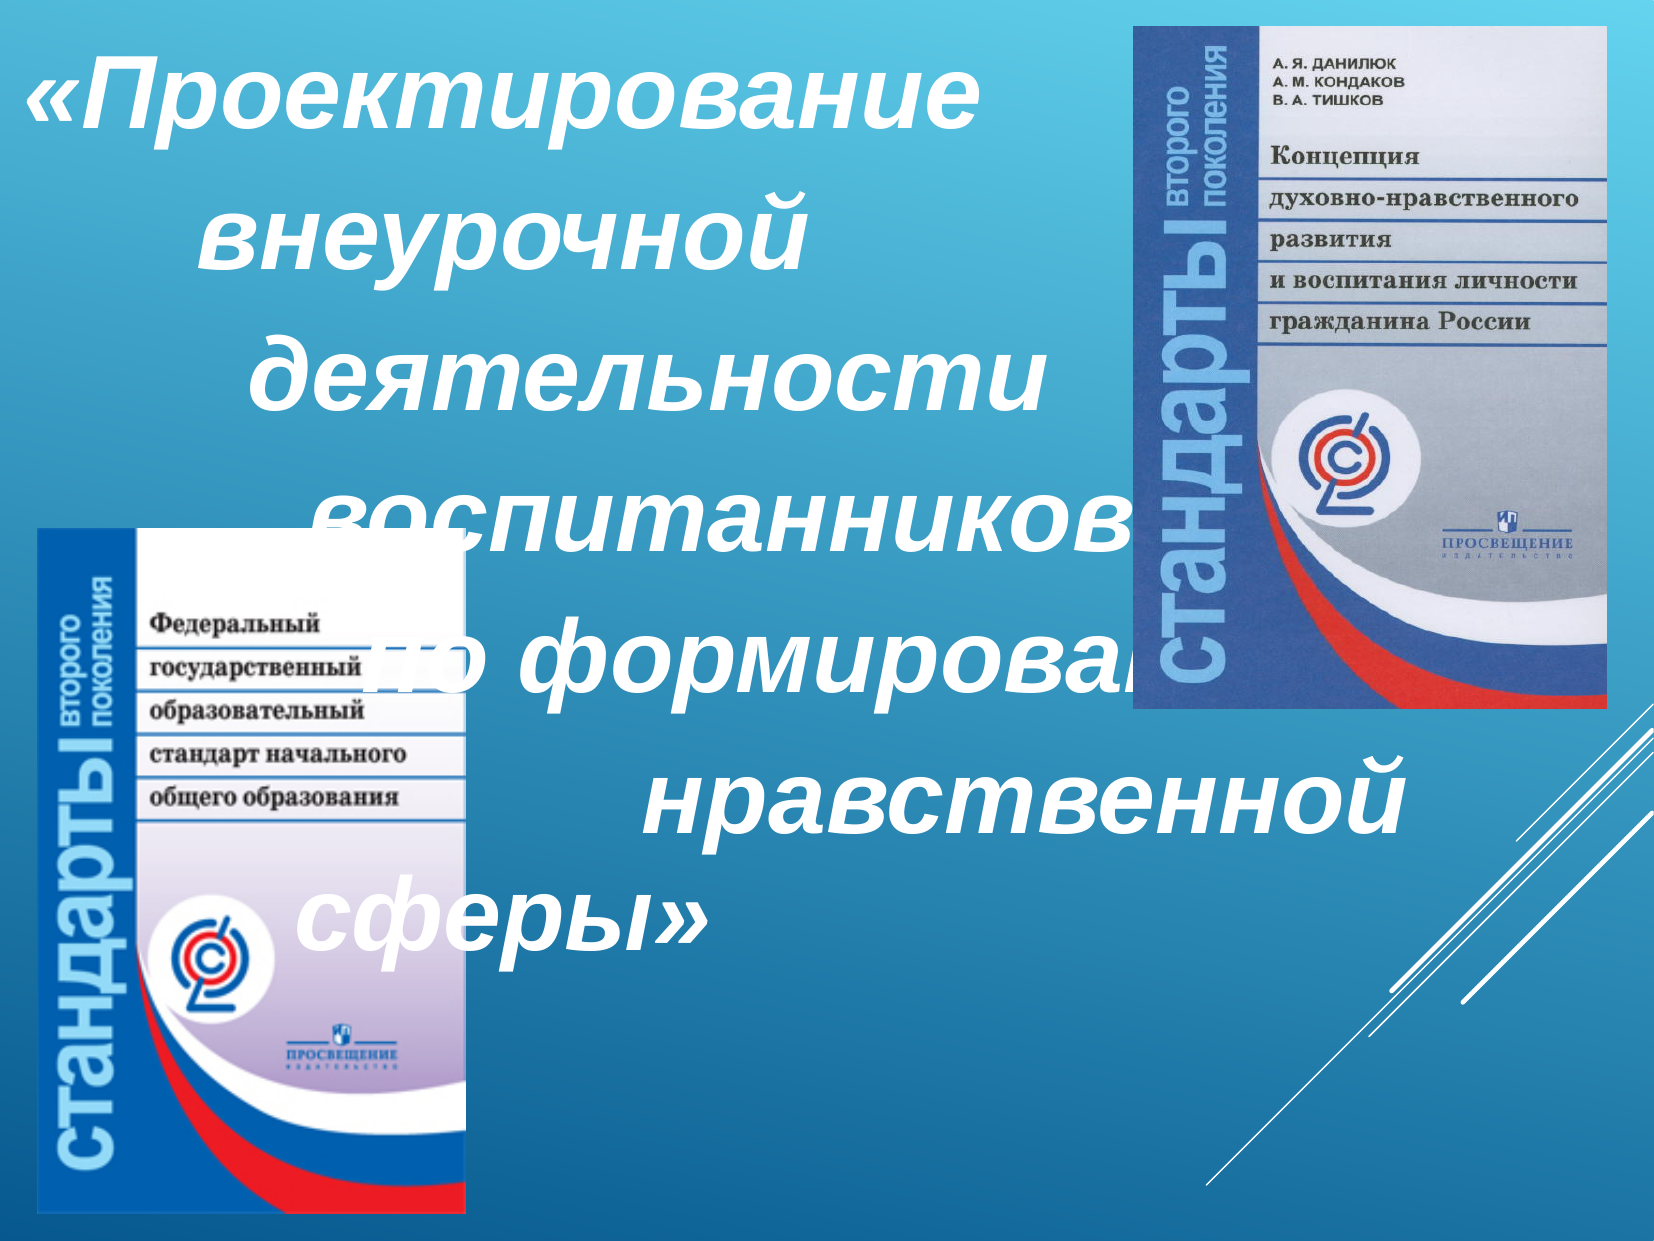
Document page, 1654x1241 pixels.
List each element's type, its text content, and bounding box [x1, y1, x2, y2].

text_box «Проектирование внеурочной деятельности воспитанников по формированию нравственной сферы» [0, 26, 1516, 1241]
picture [1133, 26, 1607, 709]
